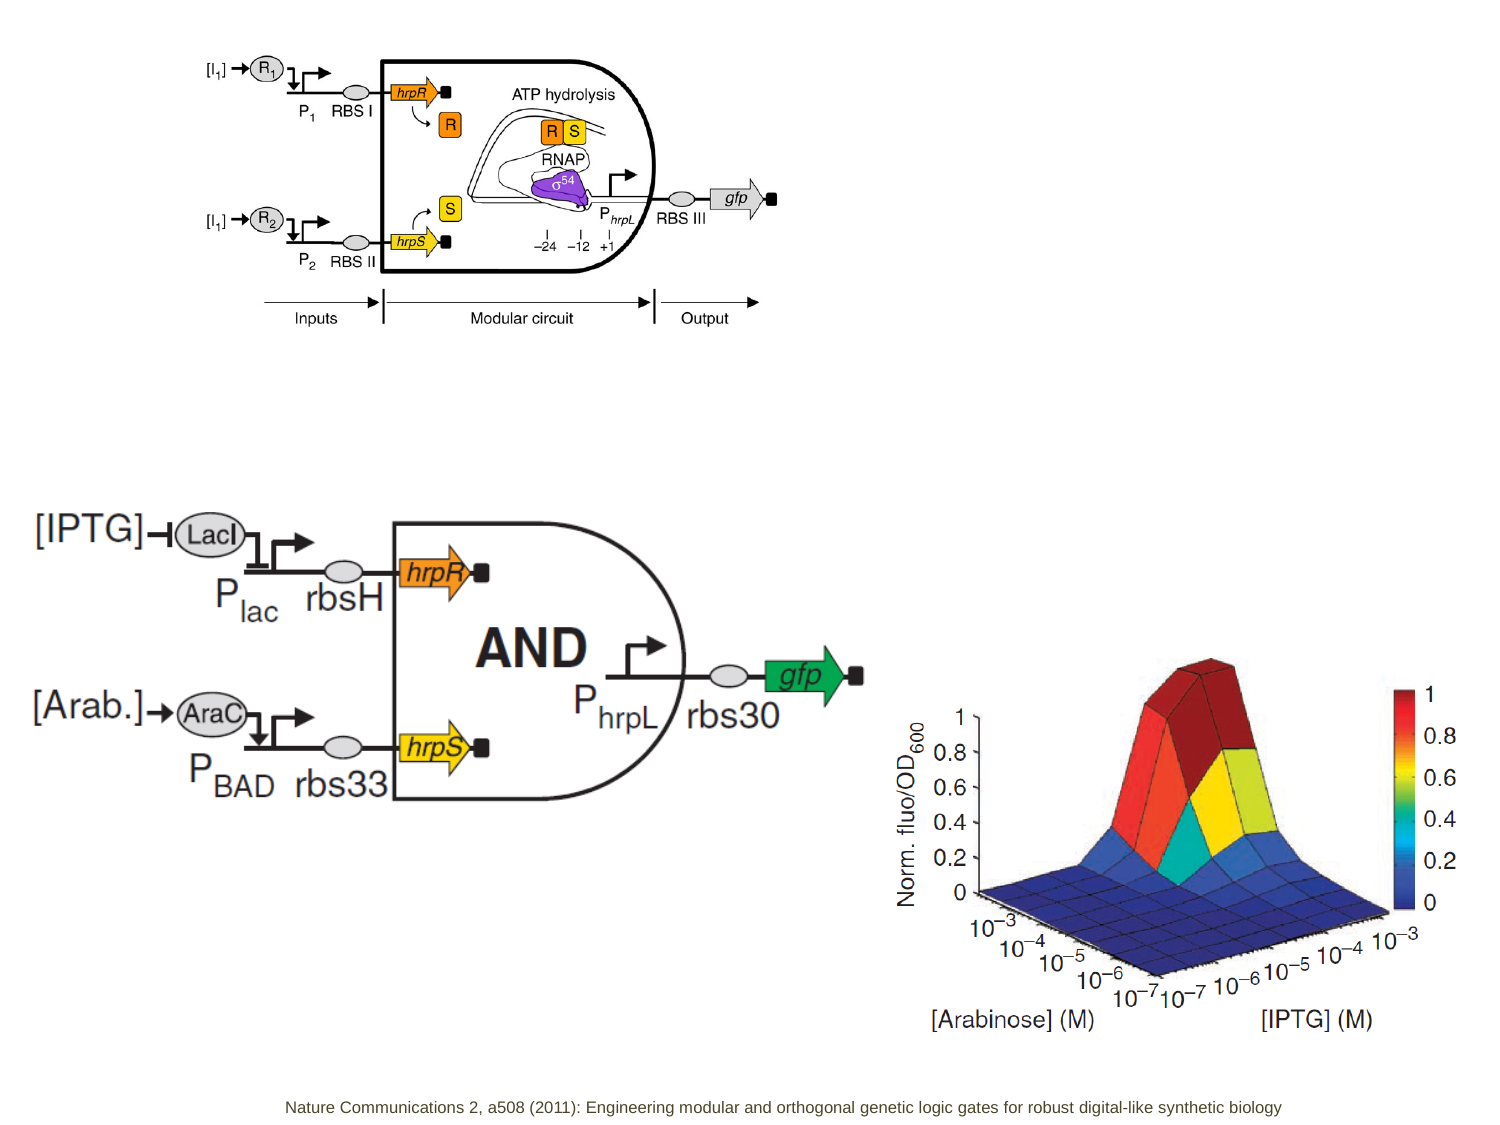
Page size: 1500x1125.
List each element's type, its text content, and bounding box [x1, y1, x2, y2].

text_box Nature Communications 2, a508 (2011): Engineering modular and orthogonal genetic logic gates for robust digital-like synthetic biology [265, 1089, 1341, 1125]
picture [0, 486, 1473, 1047]
picture [206, 54, 778, 327]
